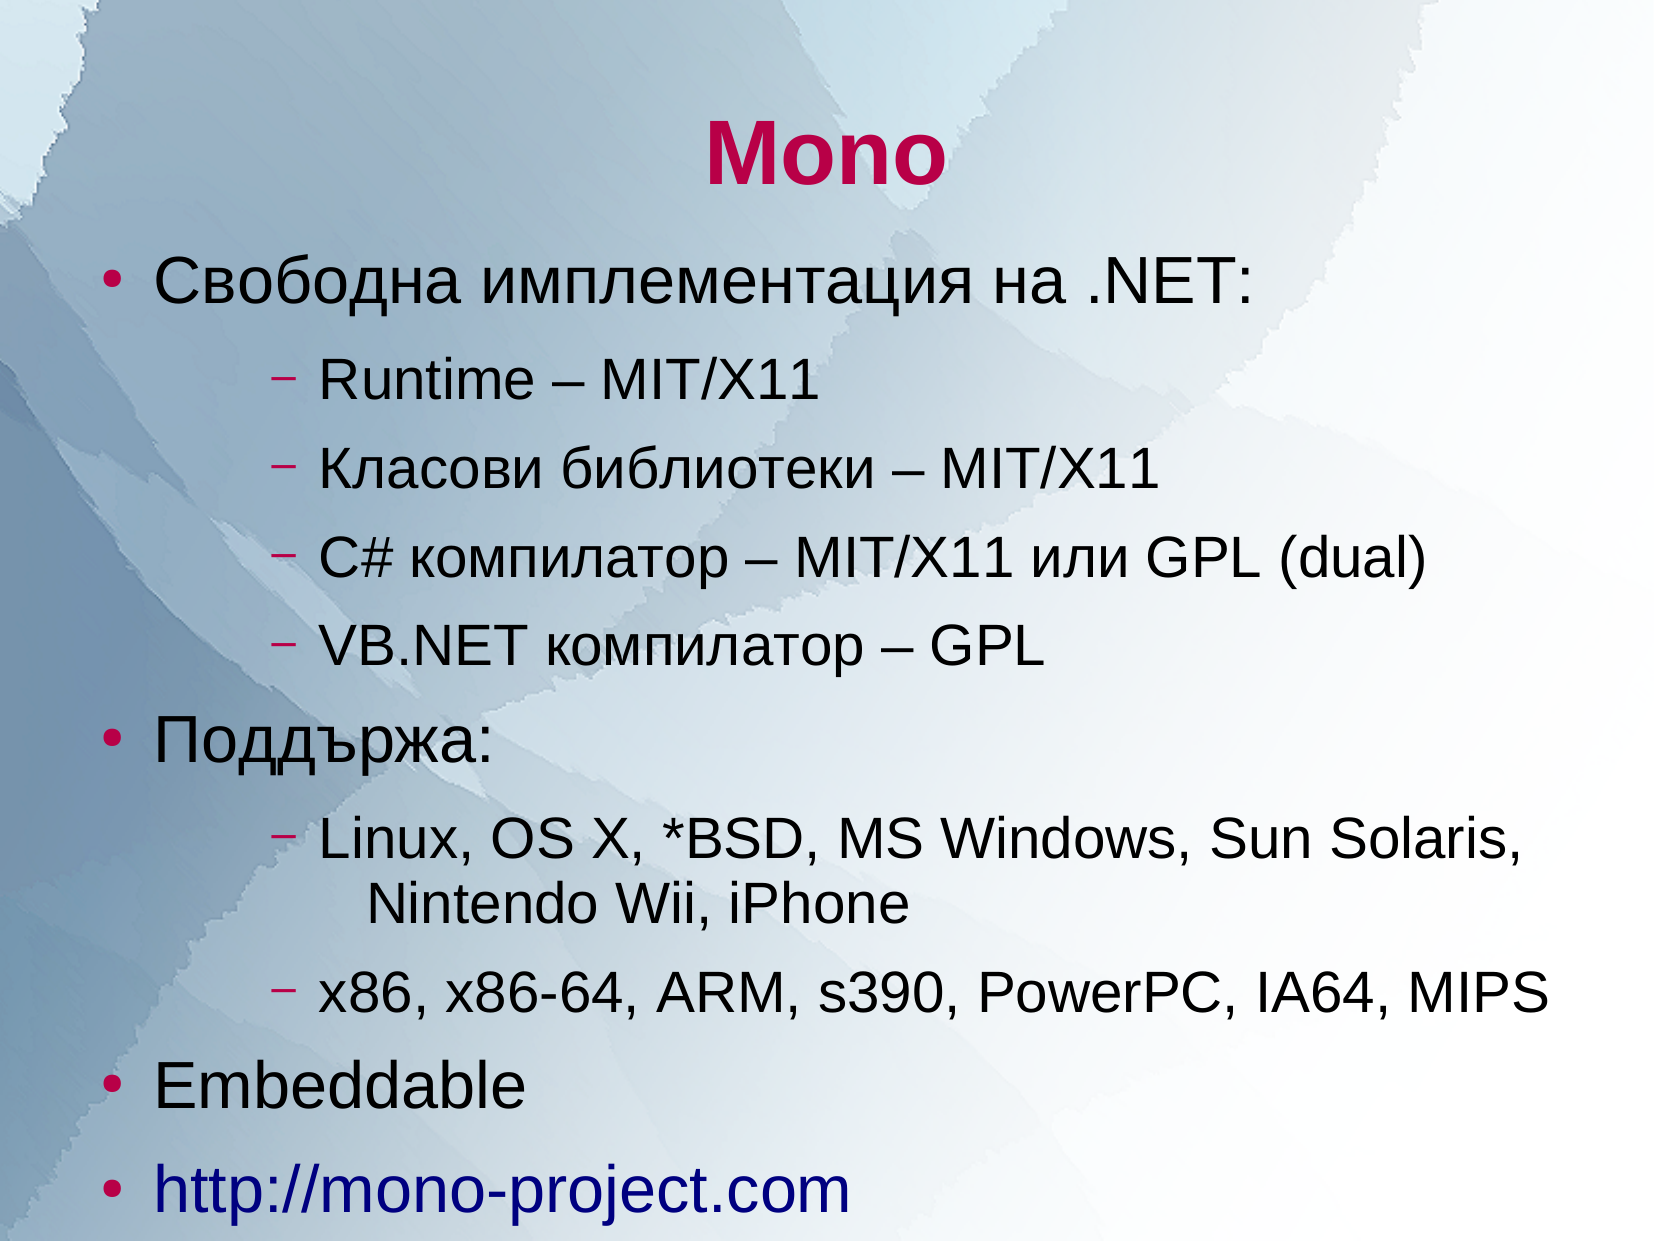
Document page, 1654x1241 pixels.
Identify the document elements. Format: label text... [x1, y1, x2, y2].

title Mono [82, 56, 1571, 242]
picture [0, 0, 1654, 1241]
list Свободна имплементация на .NET: Runtime – MIT/X11 Класови библиотеки – MIT/X11 C# компилатор – MIT/X11 или GPL (dual) VB.NET компилатор – GPL Поддържа: Linux, OS X, *BSD, MS Windows, Sun Solaris, Nintendo Wii, iPhone x86, x86-64, ARM, s390, PowerPC, IA64, MIPS Embeddable http://mono-project.com [82, 242, 1571, 1228]
